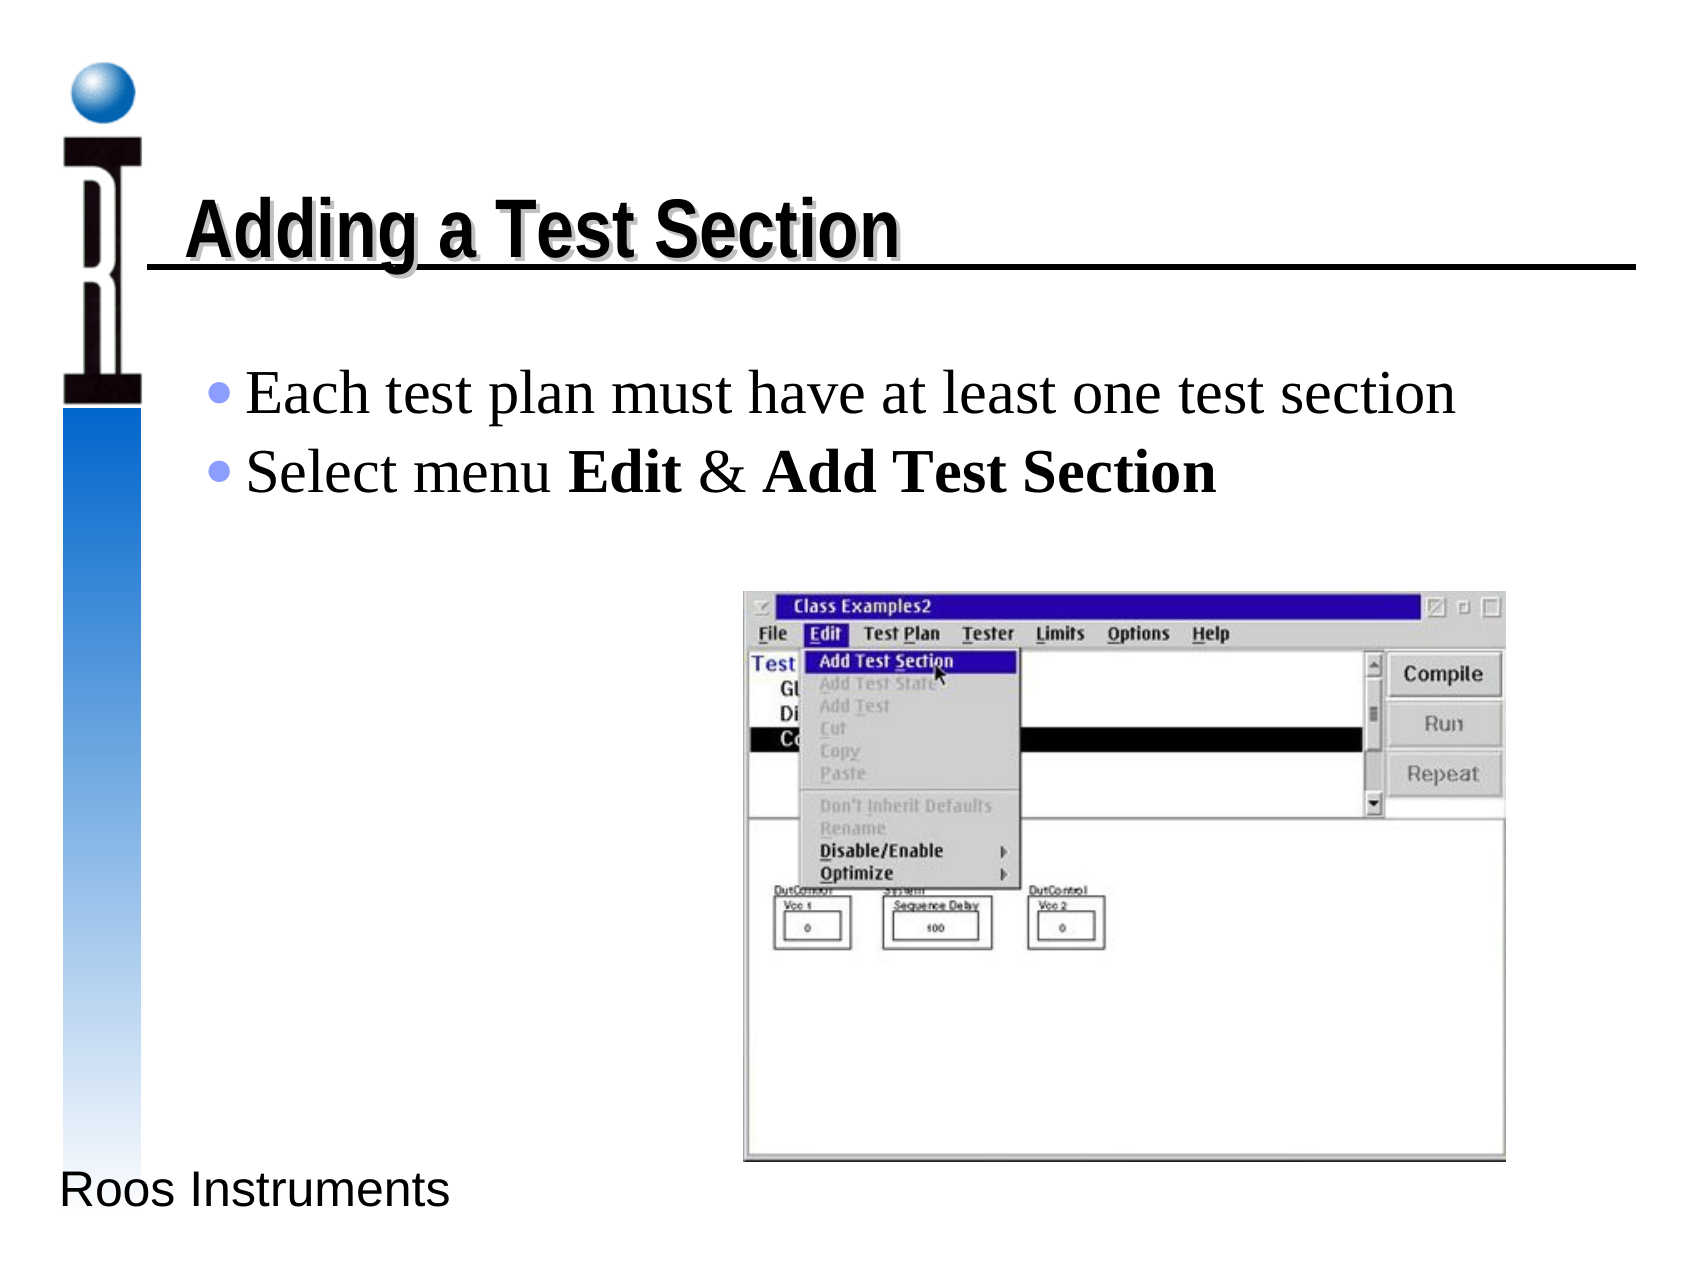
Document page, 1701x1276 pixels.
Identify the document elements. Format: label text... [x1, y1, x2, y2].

text_box Adding a Test Section [184, 92, 1539, 274]
picture [743, 591, 1506, 1162]
picture [59, 58, 147, 411]
text_box Each test plan must have at least one test section Select menu Edit & Add Test Section [192, 358, 1550, 510]
